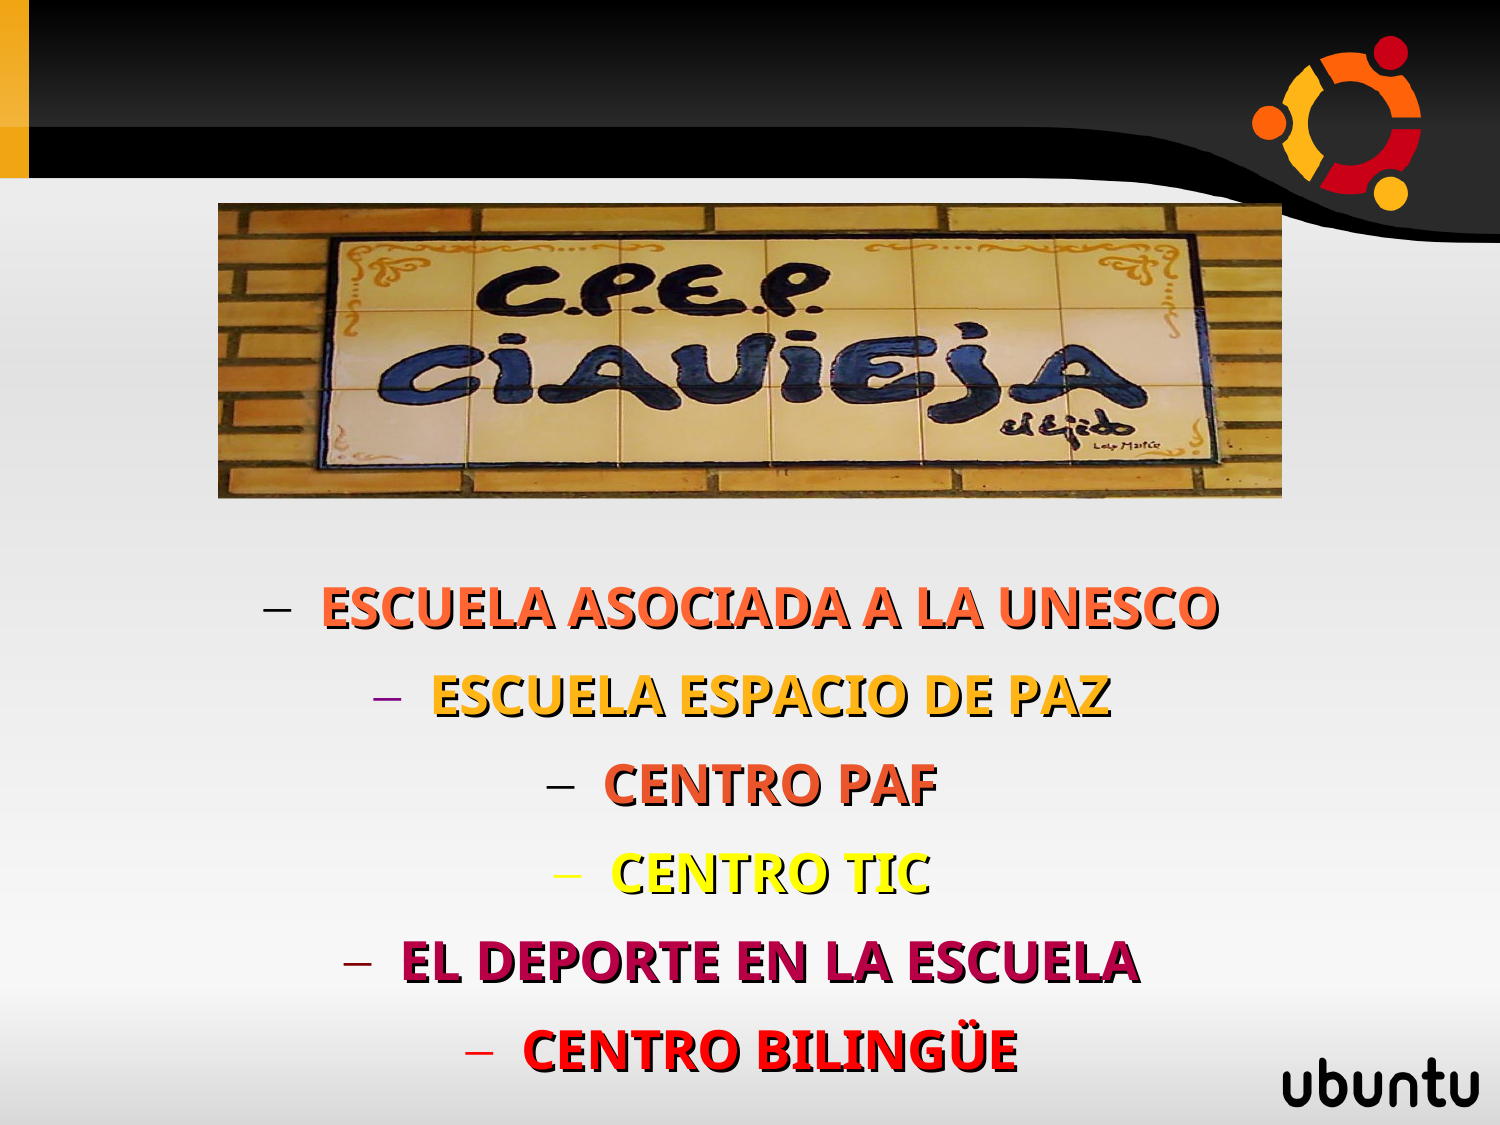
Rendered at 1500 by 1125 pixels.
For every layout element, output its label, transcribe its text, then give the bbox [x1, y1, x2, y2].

picture [0, 0, 1500, 1125]
text_box ESCUELA ASOCIADA A LA UNESCO ESCUELA ESPACIO DE PAZ CENTRO PAF CENTRO TIC EL DEPORTE EN LA ESCUELA CENTRO BILINGÜE [67, 531, 1418, 1123]
